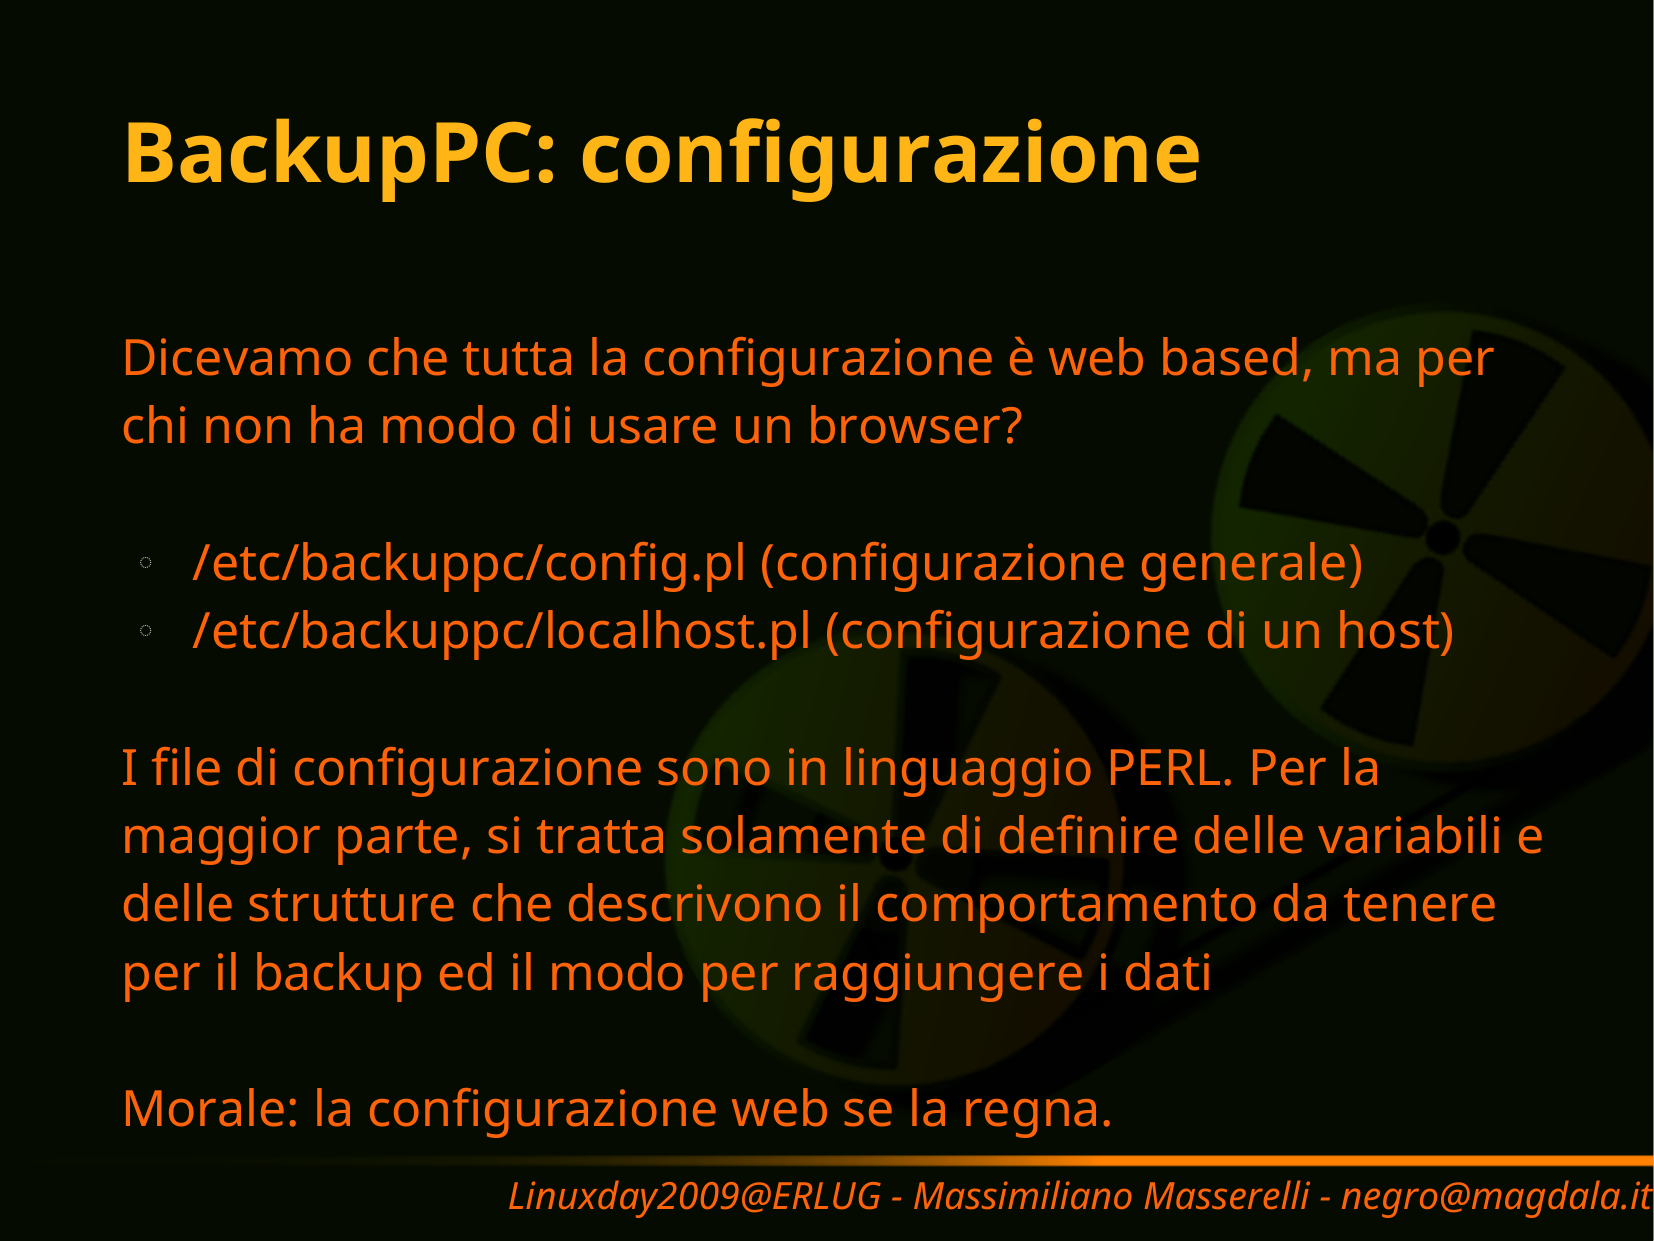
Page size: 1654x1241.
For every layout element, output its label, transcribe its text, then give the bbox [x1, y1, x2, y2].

list Dicevamo che tutta la configurazione è web based, ma per chi non ha modo di usare un browser? /etc/backuppc/config.pl (configurazione generale) /etc/backuppc/localhost.pl (configurazione di un host) I file di configurazione sono in linguaggio PERL. Per la maggior parte, si tratta solamente di definire delle variabili e delle strutture che descrivono il comportamento da tenere per il backup ed il modo per raggiungere i dati Morale: la configurazione web se la regna. [121, 322, 1561, 1133]
title BackupPC: configurazione [121, 46, 1534, 254]
